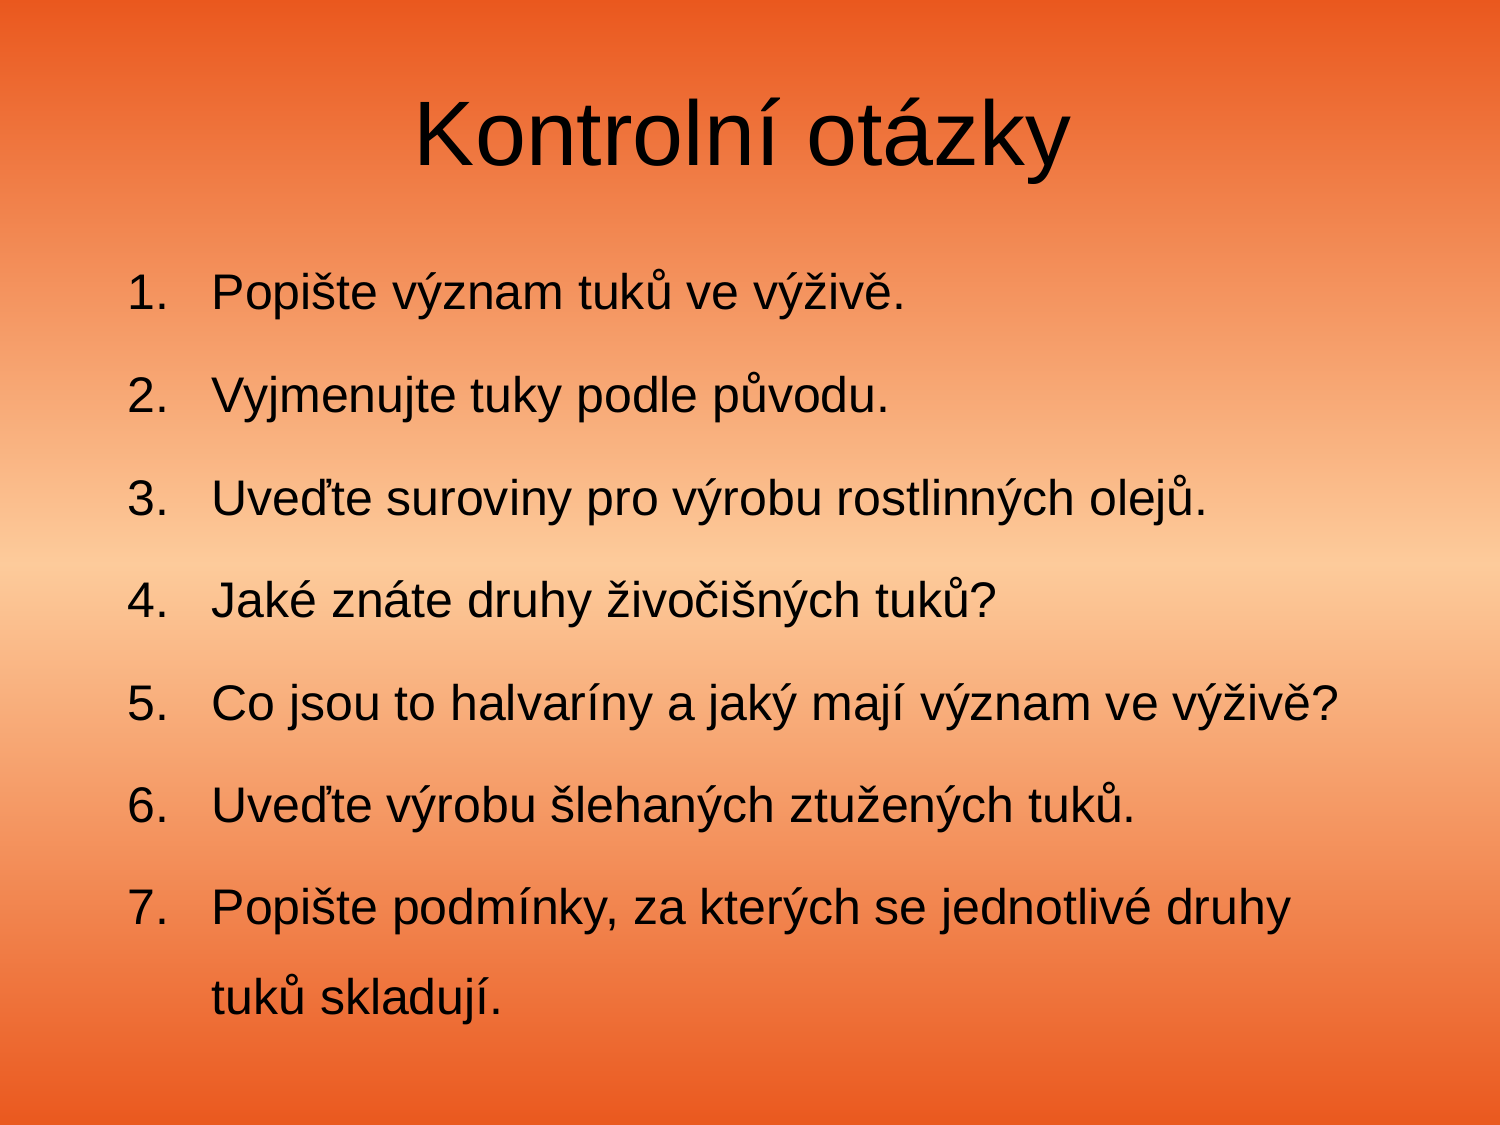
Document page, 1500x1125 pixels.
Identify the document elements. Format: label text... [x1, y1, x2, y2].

title Kontrolní otázky [105, 46, 1381, 212]
list Popište význam tuků ve výživě. Vyjmenujte tuky podle původu. Uveďte suroviny pro výrobu rostlinných olejů. Jaké znáte druhy živočišných tuků? Co jsou to halvaríny a jaký mají význam ve výživě? Uveďte výrobu šlehaných ztužených tuků. Popište podmínky, za kterých se jednotlivé druhy tuků skladují. [112, 222, 1388, 1125]
